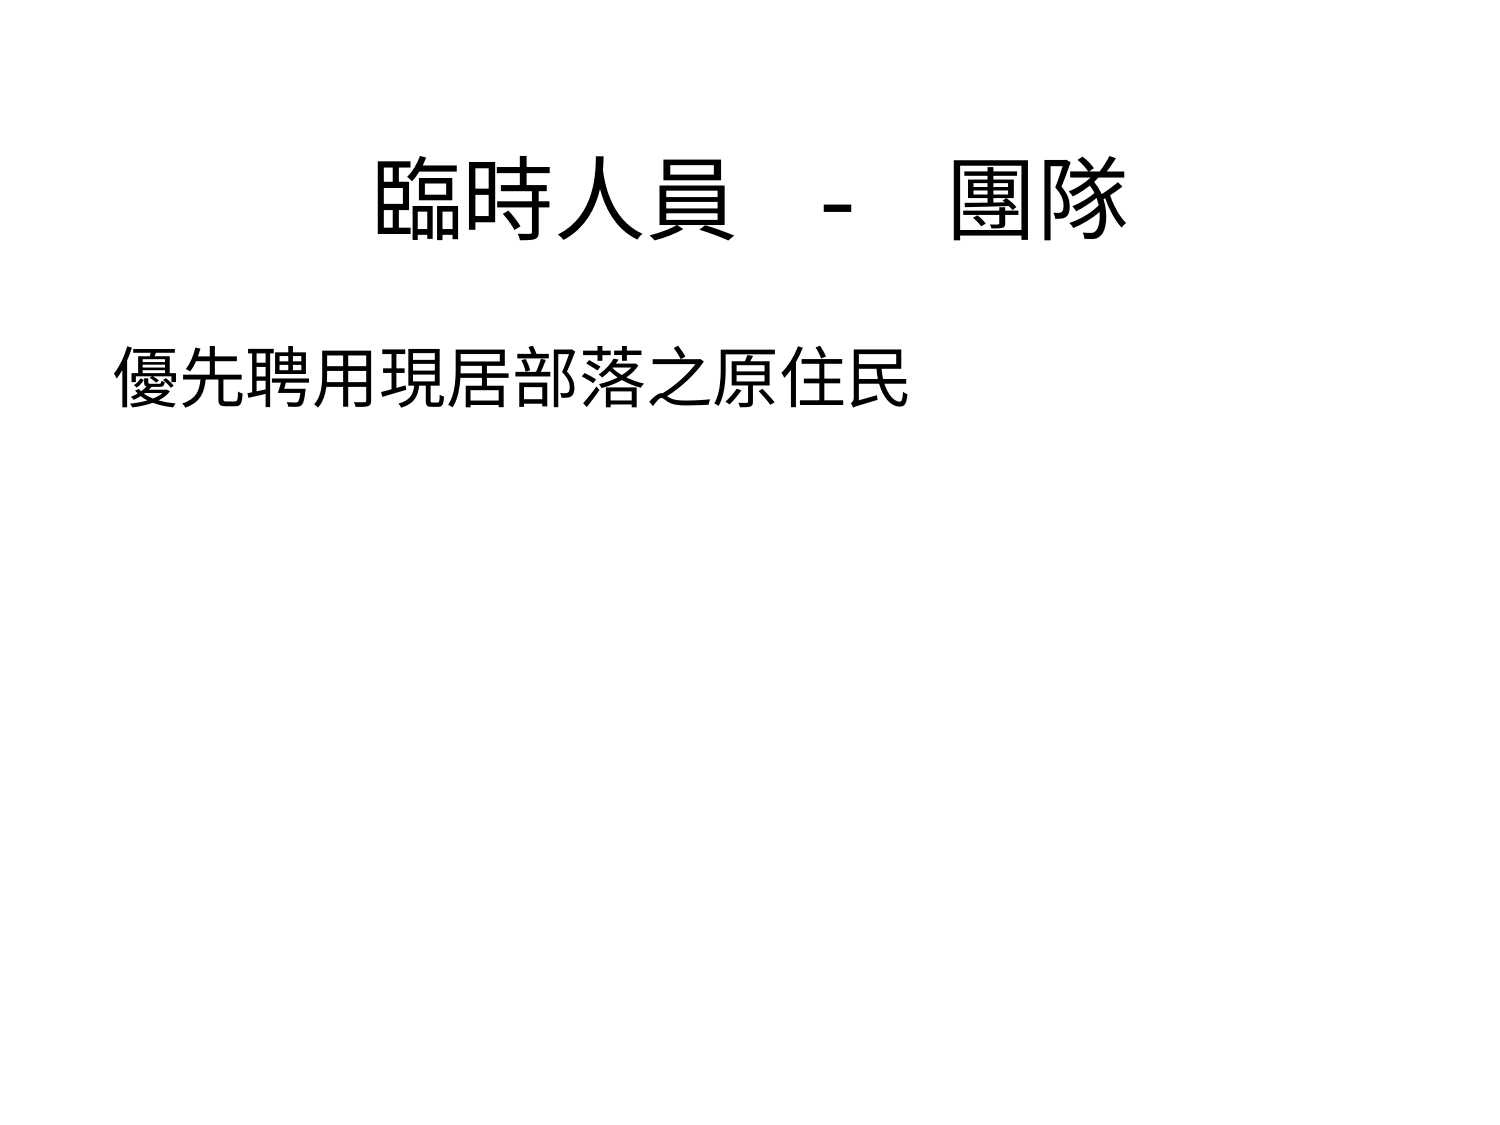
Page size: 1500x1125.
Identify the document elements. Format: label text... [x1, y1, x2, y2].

list 優先聘用現居部落之原住民 [112, 324, 1388, 986]
title 臨時人員 - 團隊 [112, 83, 1388, 305]
